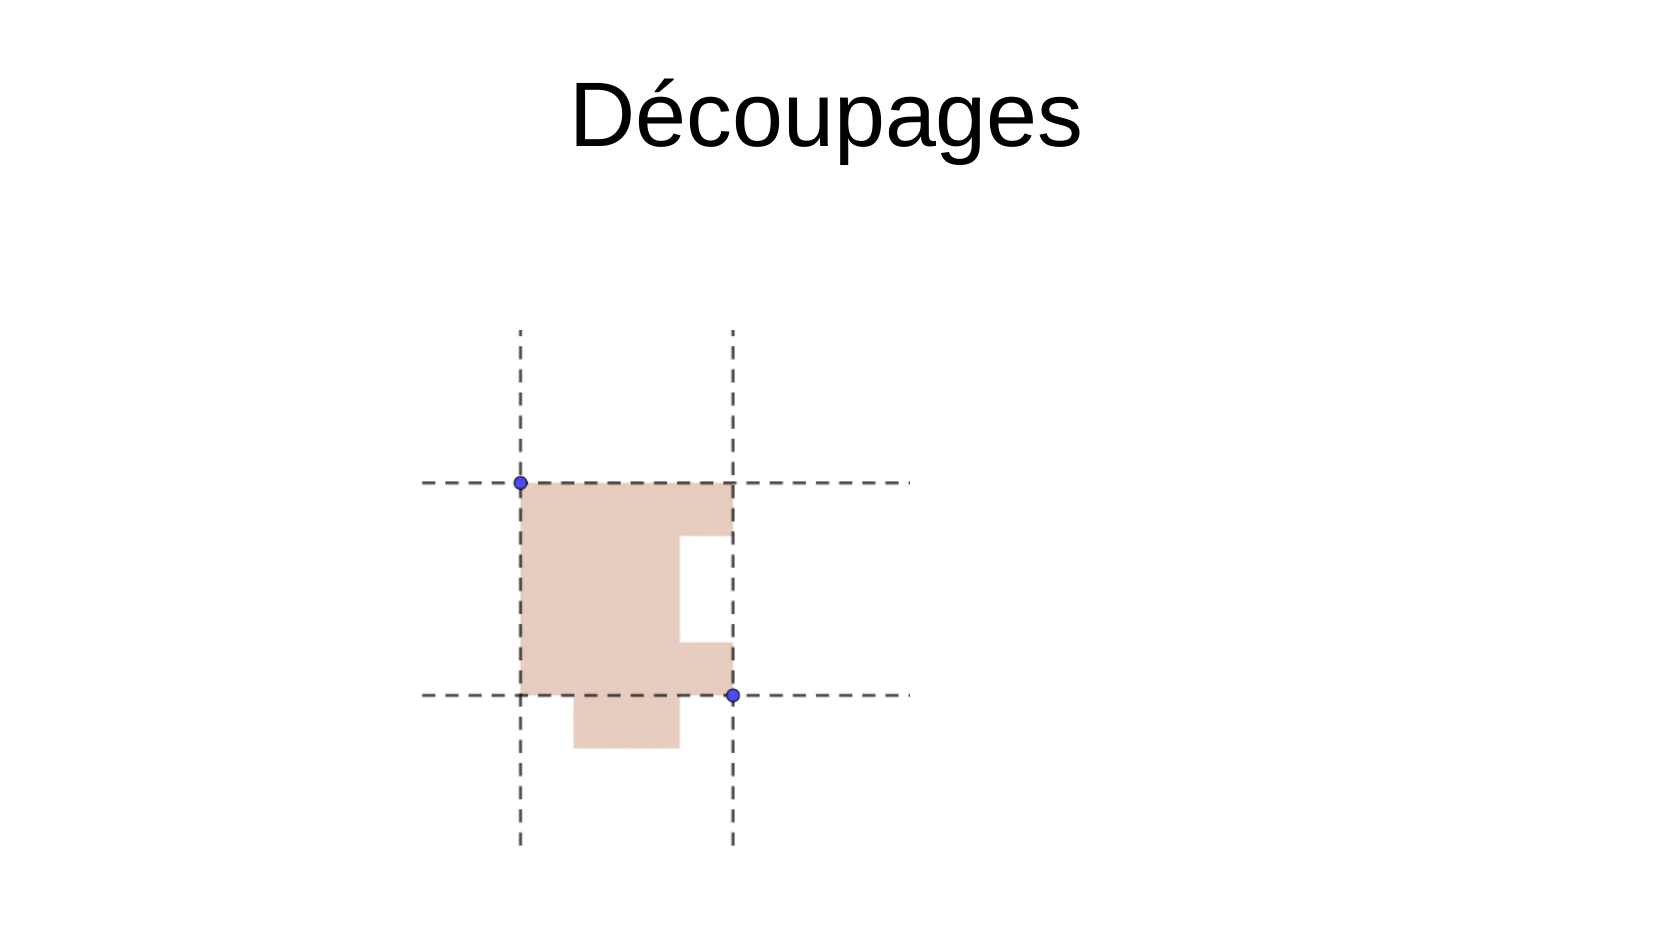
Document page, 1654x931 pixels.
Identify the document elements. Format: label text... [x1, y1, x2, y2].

title Découpages [82, 37, 1571, 193]
picture [418, 330, 910, 852]
